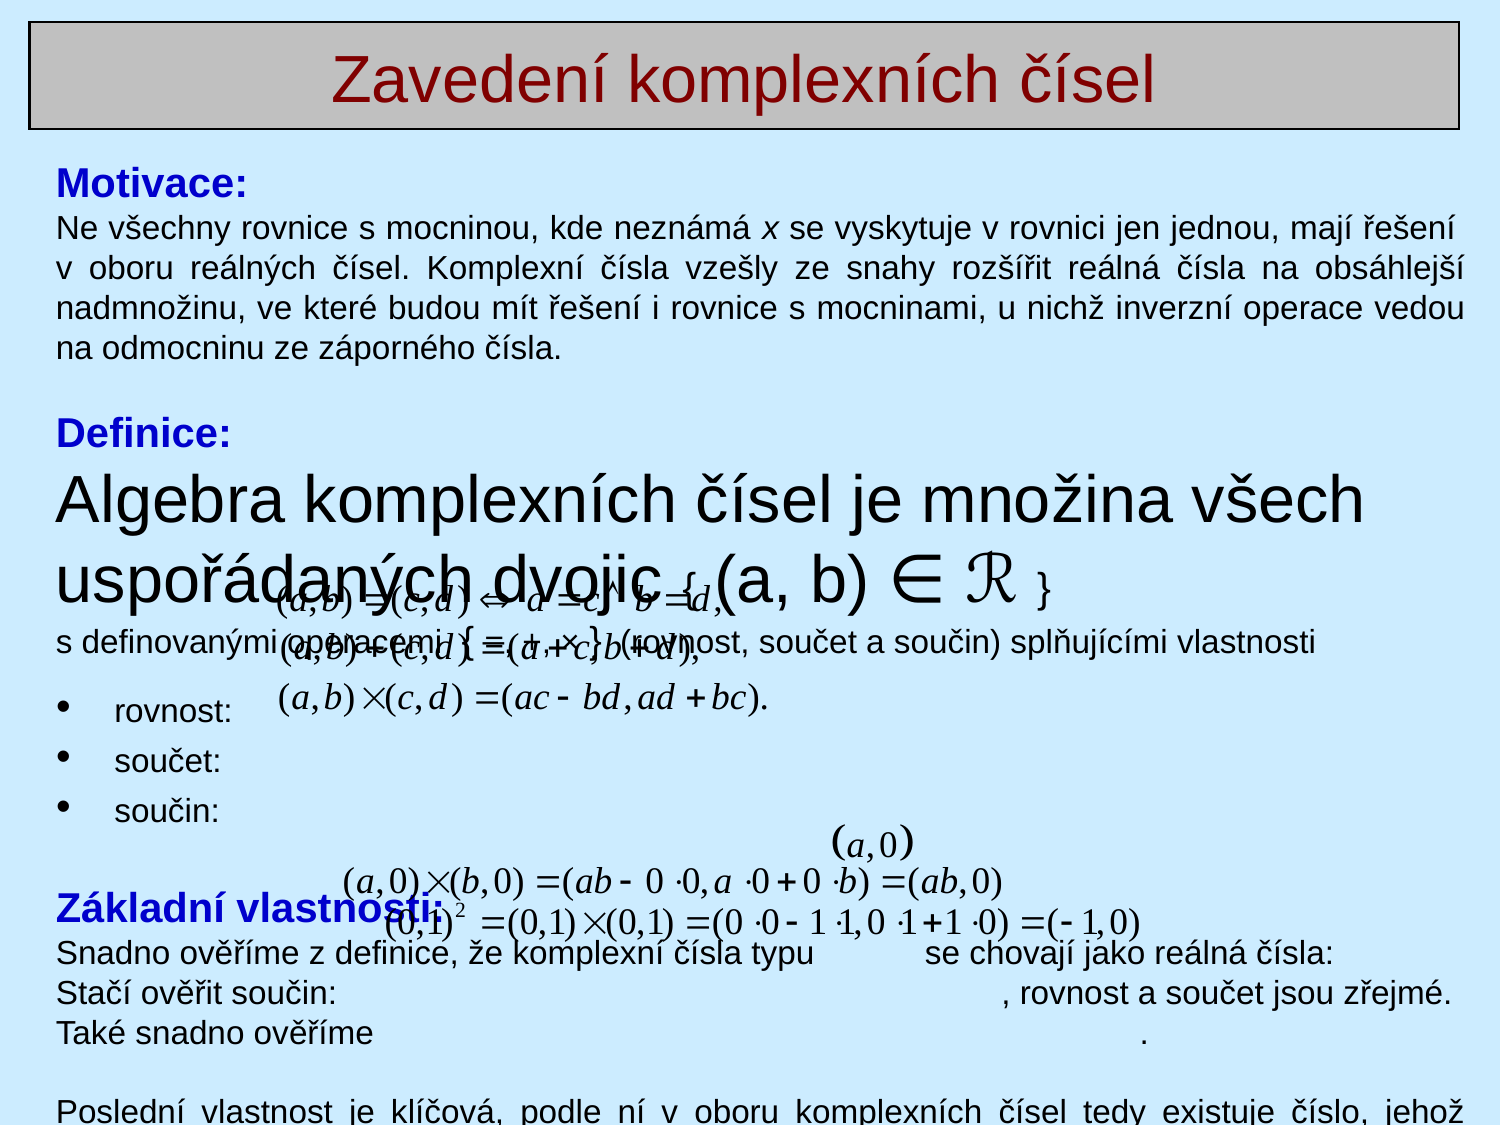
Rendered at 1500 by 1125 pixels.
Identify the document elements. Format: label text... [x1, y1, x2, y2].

title Zavedení komplexních čísel [29, 22, 1459, 129]
picture [270, 577, 773, 726]
text_box Motivace: Ne všechny rovnice s mocninou, kde neznámá x se vyskytuje v rovnici jen jednou, mají řešení v oboru reálných čísel. Komplexní čísla vzešly ze snahy rozšířit reálná čísla na obsáhlejší nadmnožinu, ve které budou mít řešení i rovnice s mocninami, u nichž inverzní operace vedou na odmocninu ze záporného čísla. Definice: Algebra komplexních čísel je množina všech uspořádaných dvojic { (a, b) ∈ ℛ } s definovanými operacemi { =, +, × } (rovnost, součet a součin) splňujícími vlastnosti rovnost: součet: součin: Základní vlastnosti: Snadno ověříme z definice, že komplexní čísla typu se chovají jako reálná čísla: Stačí ověřit součin: , rovnost a součet jsou zřejmé. Také snadno ověříme . Poslední vlastnost je klíčová, podle ní v oboru komplexních čísel tedy existuje číslo, jehož druhá mocnina je záporná. Taková vlastnost se neobjevuje u žádného reálného čísla. [41, 148, 1483, 1125]
picture [337, 816, 1149, 951]
